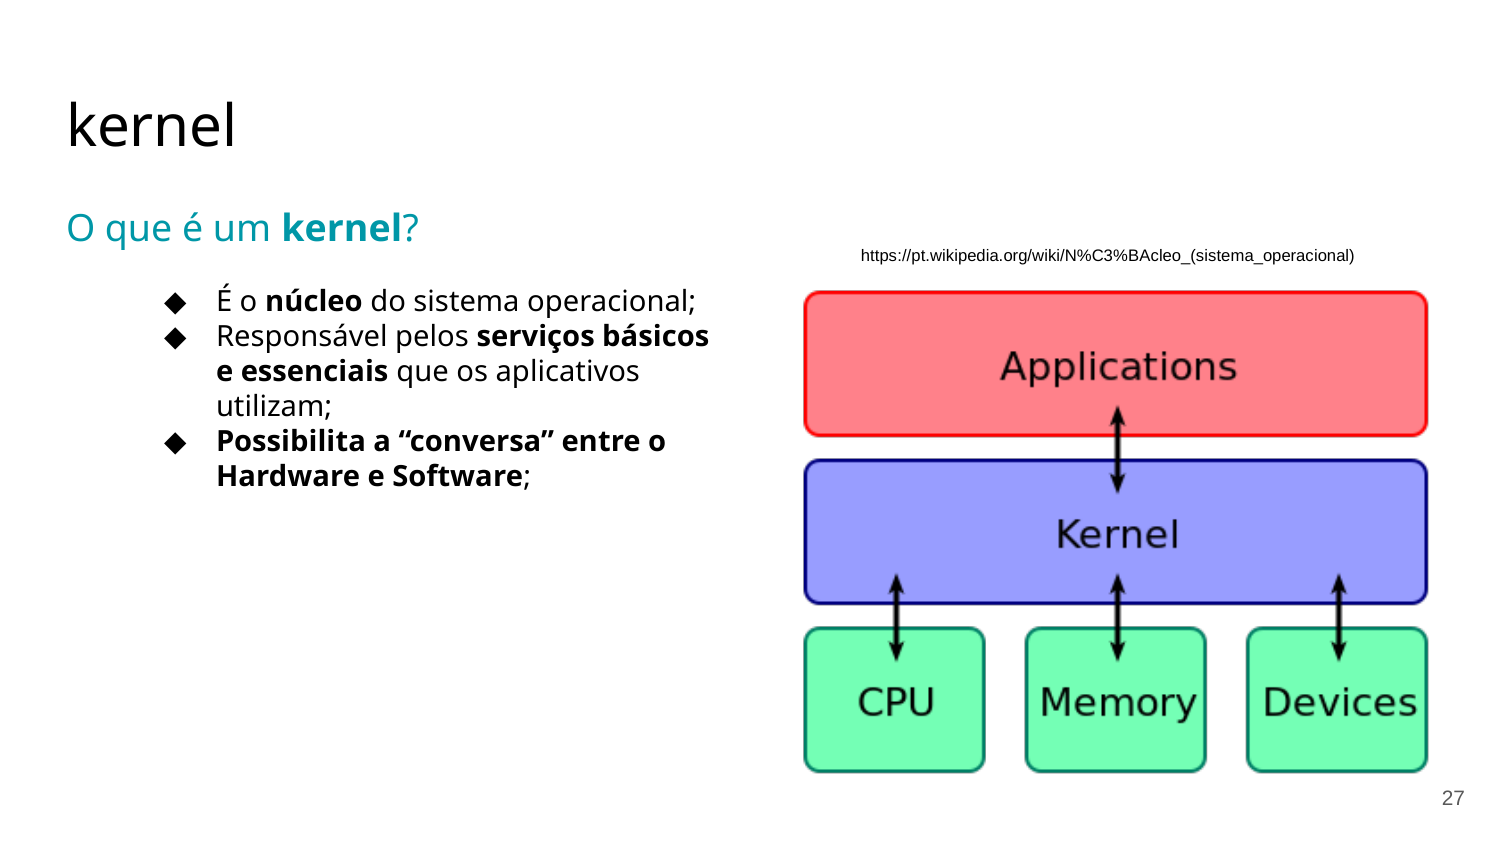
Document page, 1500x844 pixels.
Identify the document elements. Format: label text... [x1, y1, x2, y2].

title kernel [51, 72, 1449, 167]
picture [779, 266, 1457, 802]
text_box https://pt.wikipedia.org/wiki/N%C3%BAcleo_(sistema_operacional) [845, 229, 1402, 267]
slide_number <number> [1389, 764, 1480, 830]
list O que é um kernel? É o núcleo do sistema operacional; Responsável pelos serviços básicos e essenciais que os aplicativos utilizam; Possibilita a “conversa” entre o Hardware e Software; [51, 189, 746, 750]
